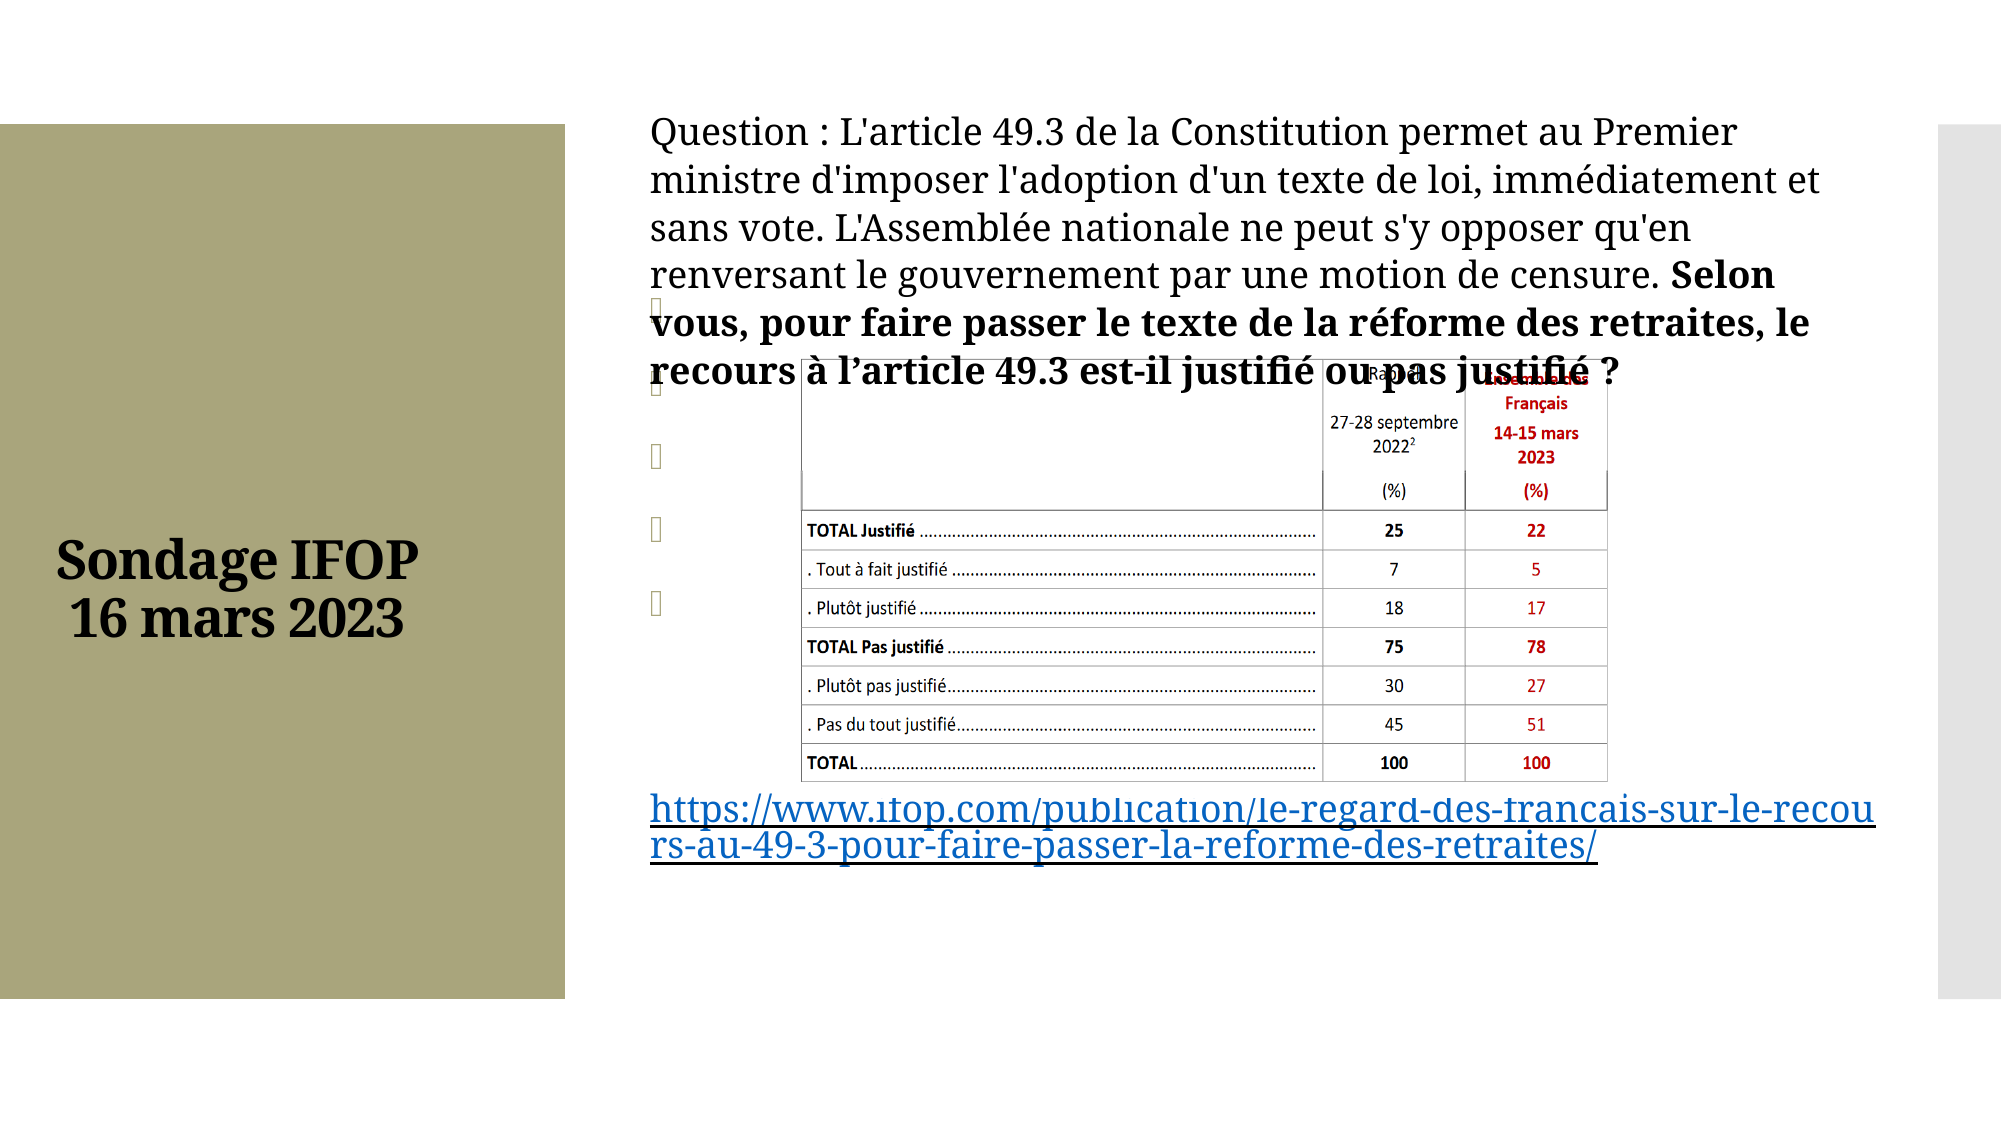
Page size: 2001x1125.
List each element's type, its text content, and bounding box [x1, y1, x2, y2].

title Sondage IFOP 16 mars 2023 [41, 184, 549, 940]
picture [783, 375, 790, 382]
list https://www.ifop.com/publication/le-regard-des-francais-sur-le-recours-au-49-3-pour-faire-passer-la-reforme-des-retraites/ [634, 353, 1892, 982]
text_box Question : L'article 49.3 de la Constitution permet au Premier ministre d'imposer l'adoption d'un texte de loi, immédiatement et sans vote. L'Assemblée nationale ne peut s'y opposer qu'en renversant le gouvernement par une motion de censure. Selon vous, pour faire passer le texte de la réforme des retraites, le recours à l’article 49.3 est-il justifié ou pas justifié ? [634, 98, 1892, 353]
picture [783, 353, 1624, 798]
